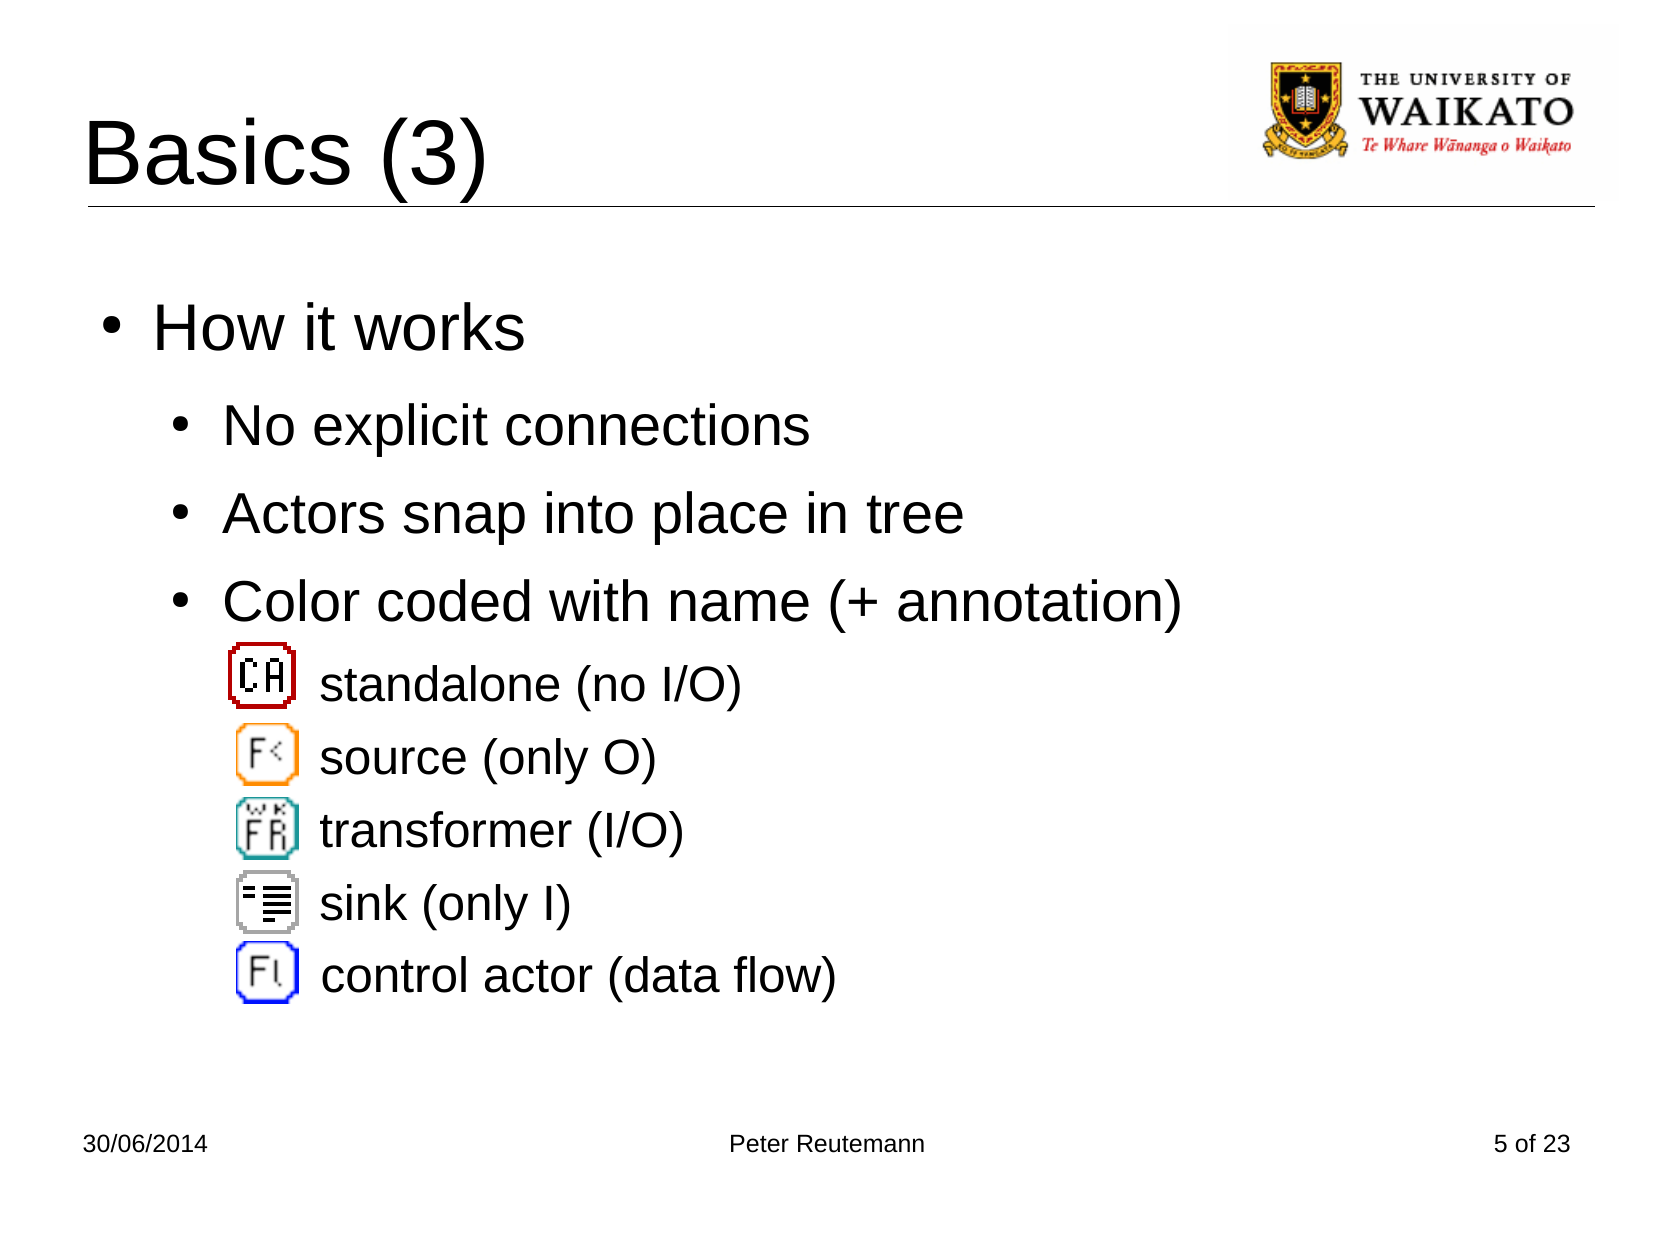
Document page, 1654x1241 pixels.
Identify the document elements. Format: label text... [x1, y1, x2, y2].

list How it works No explicit connections Actors snap into place in tree Color coded with name (+ annotation) standalone (no I/O) source (only O) transformer (I/O) sink (only I) control actor (data flow) [82, 290, 1571, 1010]
picture [236, 723, 299, 786]
picture [1228, 24, 1619, 201]
picture [236, 870, 299, 934]
title Basics (3) [82, 49, 1571, 257]
picture [236, 797, 299, 860]
picture [236, 941, 299, 1004]
picture [228, 642, 296, 709]
